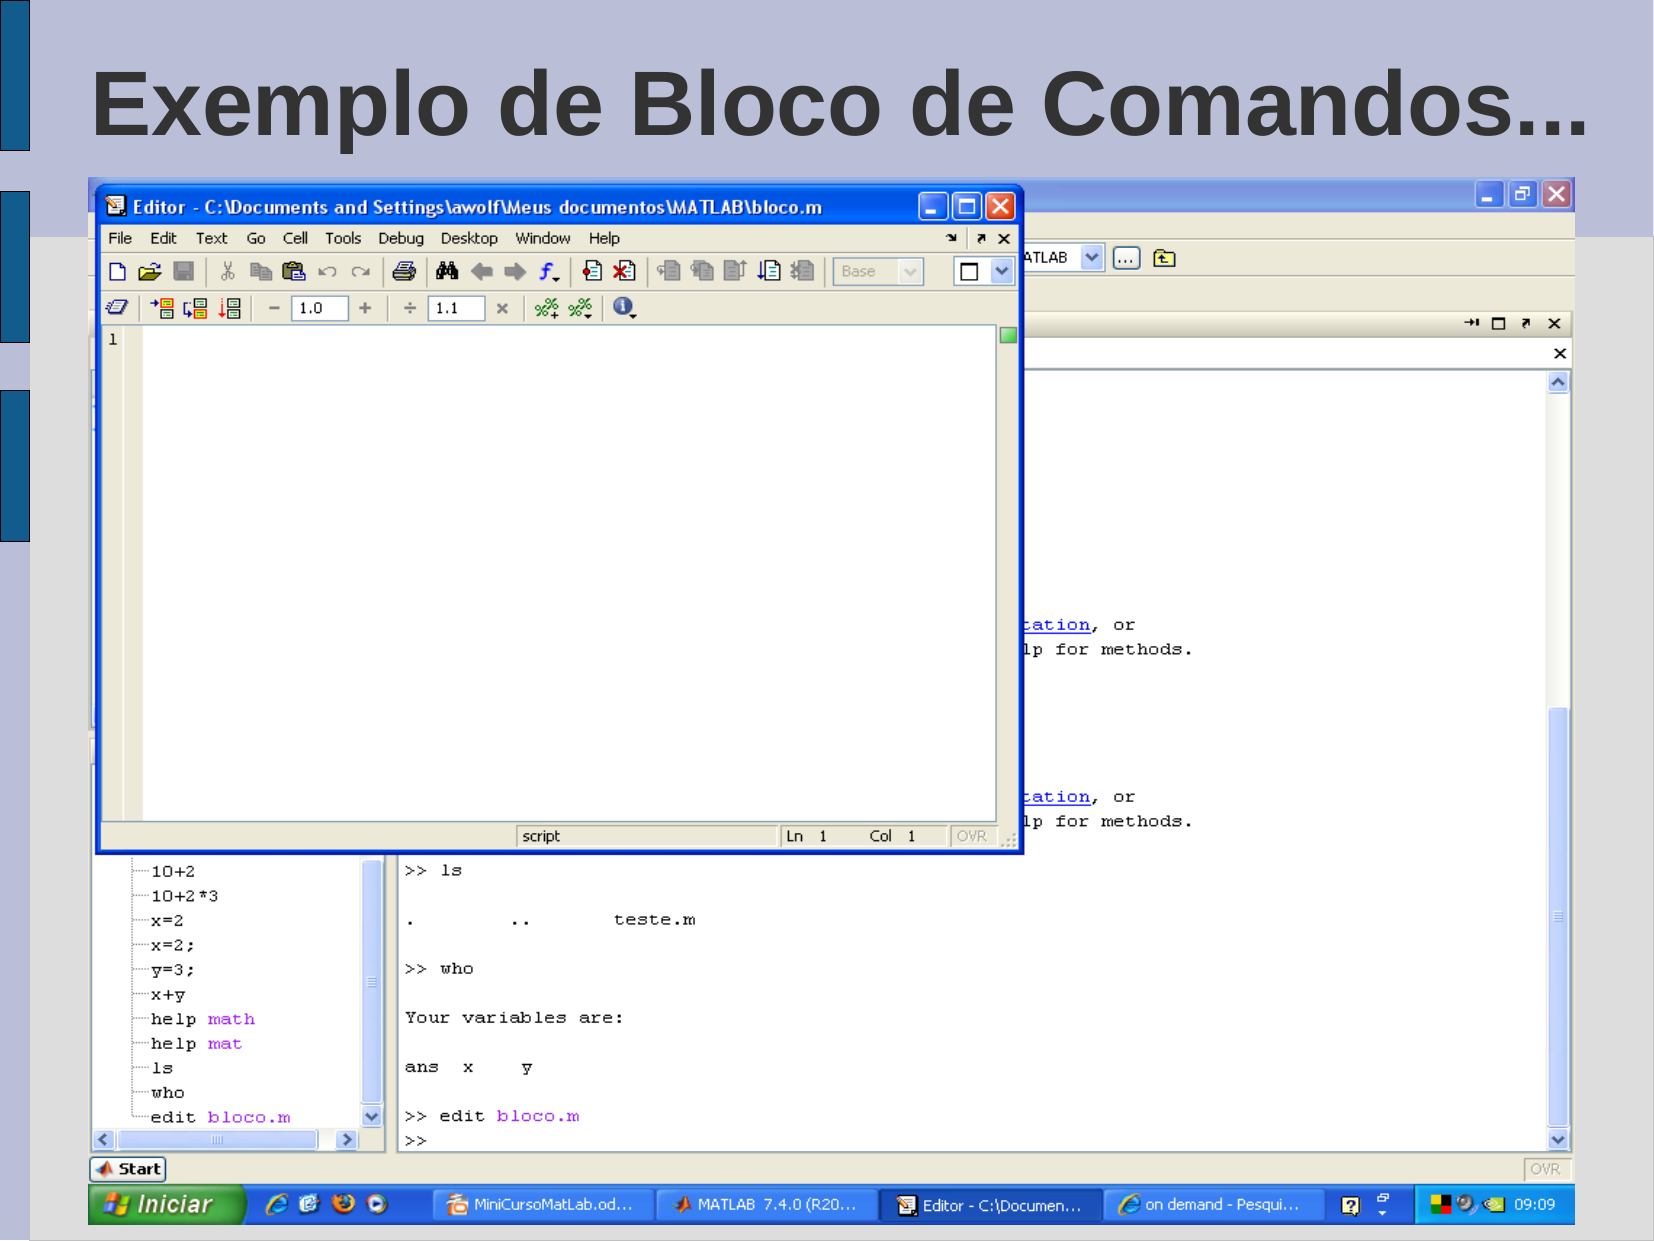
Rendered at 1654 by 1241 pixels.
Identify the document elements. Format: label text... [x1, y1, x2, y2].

title Exemplo de Bloco de Comandos... [29, 7, 1654, 200]
picture [88, 177, 1575, 1225]
